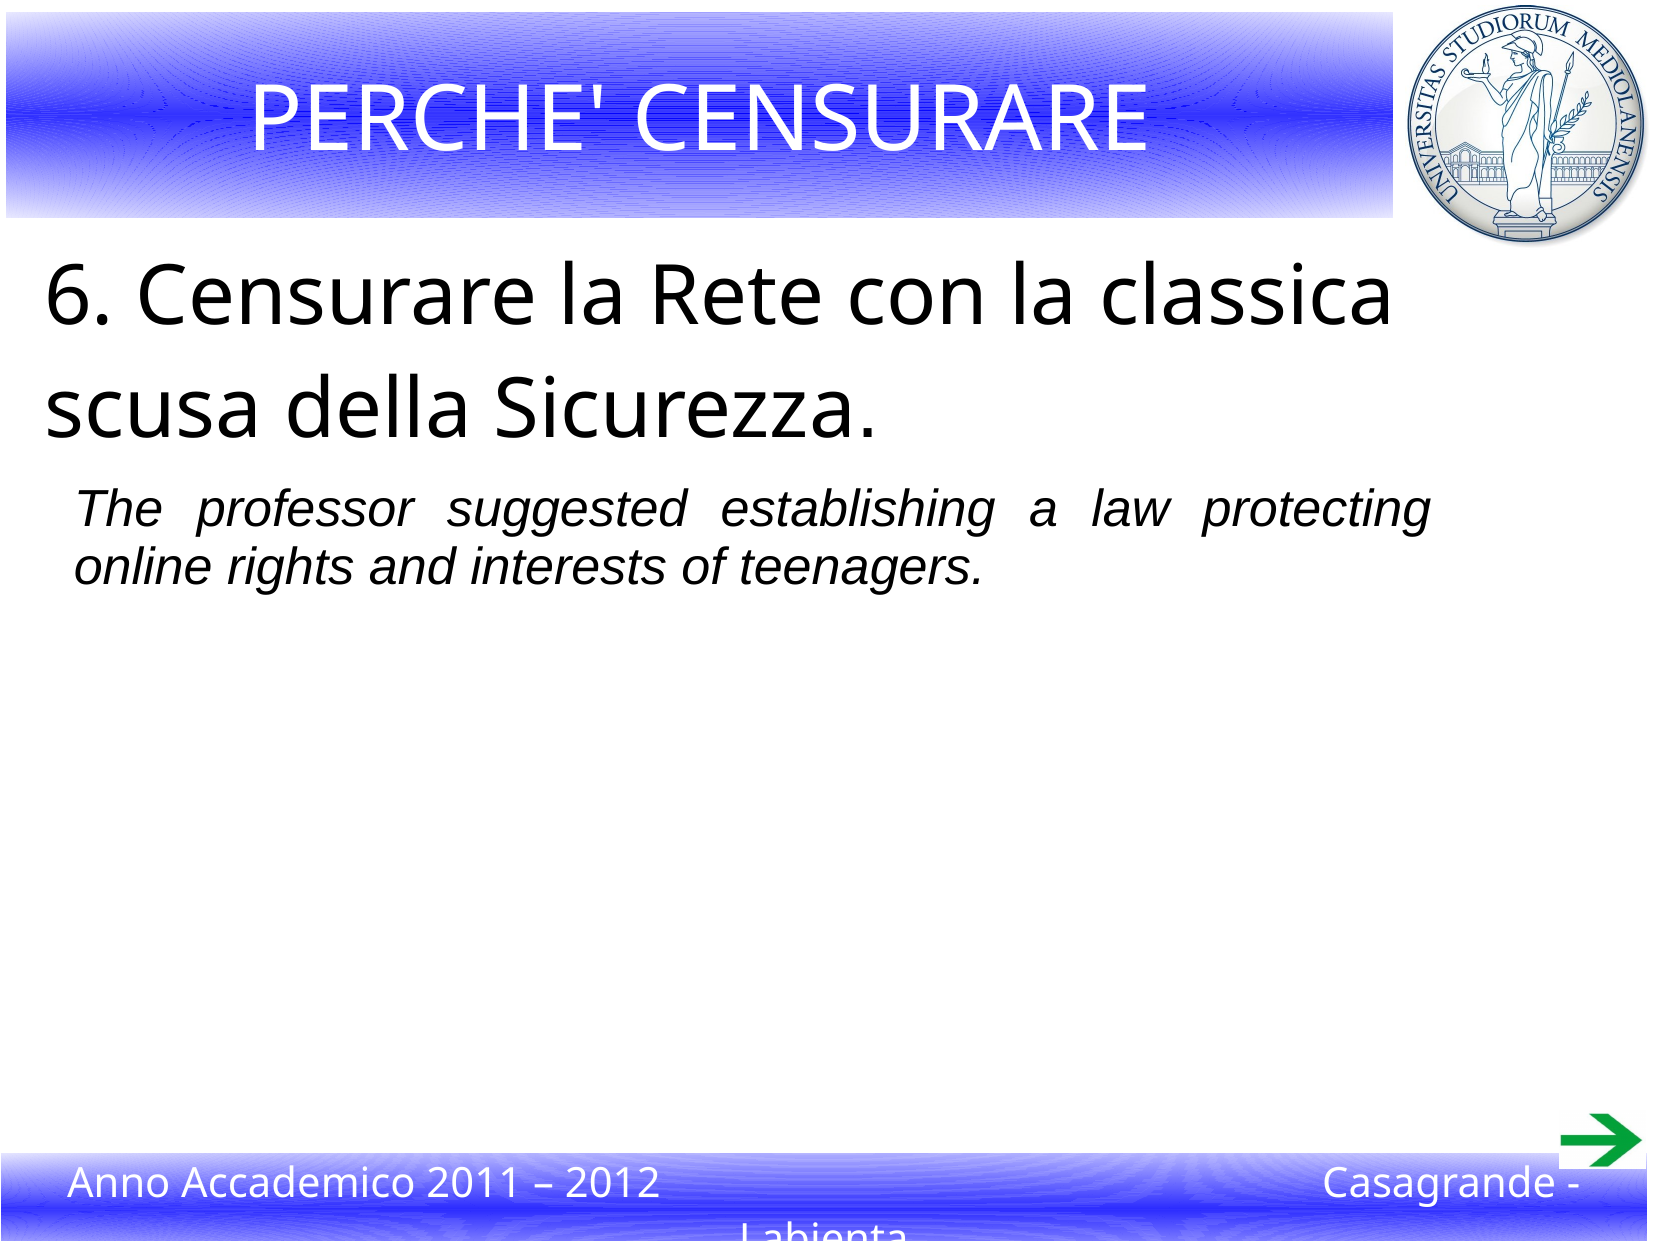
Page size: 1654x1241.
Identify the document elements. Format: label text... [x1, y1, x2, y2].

title PERCHE' CENSURARE [5, 11, 1394, 219]
picture [1559, 1110, 1646, 1170]
text_box [34, 355, 89, 439]
title Anno Accademico 2011 – 2012 Casagrande - Labienta [0, 1185, 1648, 1233]
picture [1405, 5, 1651, 250]
text_box 6. Censurare la Rete con la classica scusa della Sicurezza. [29, 227, 1506, 355]
text_box The professor suggested establishing a law protecting online rights and interests of teenagers. [59, 472, 1447, 1152]
